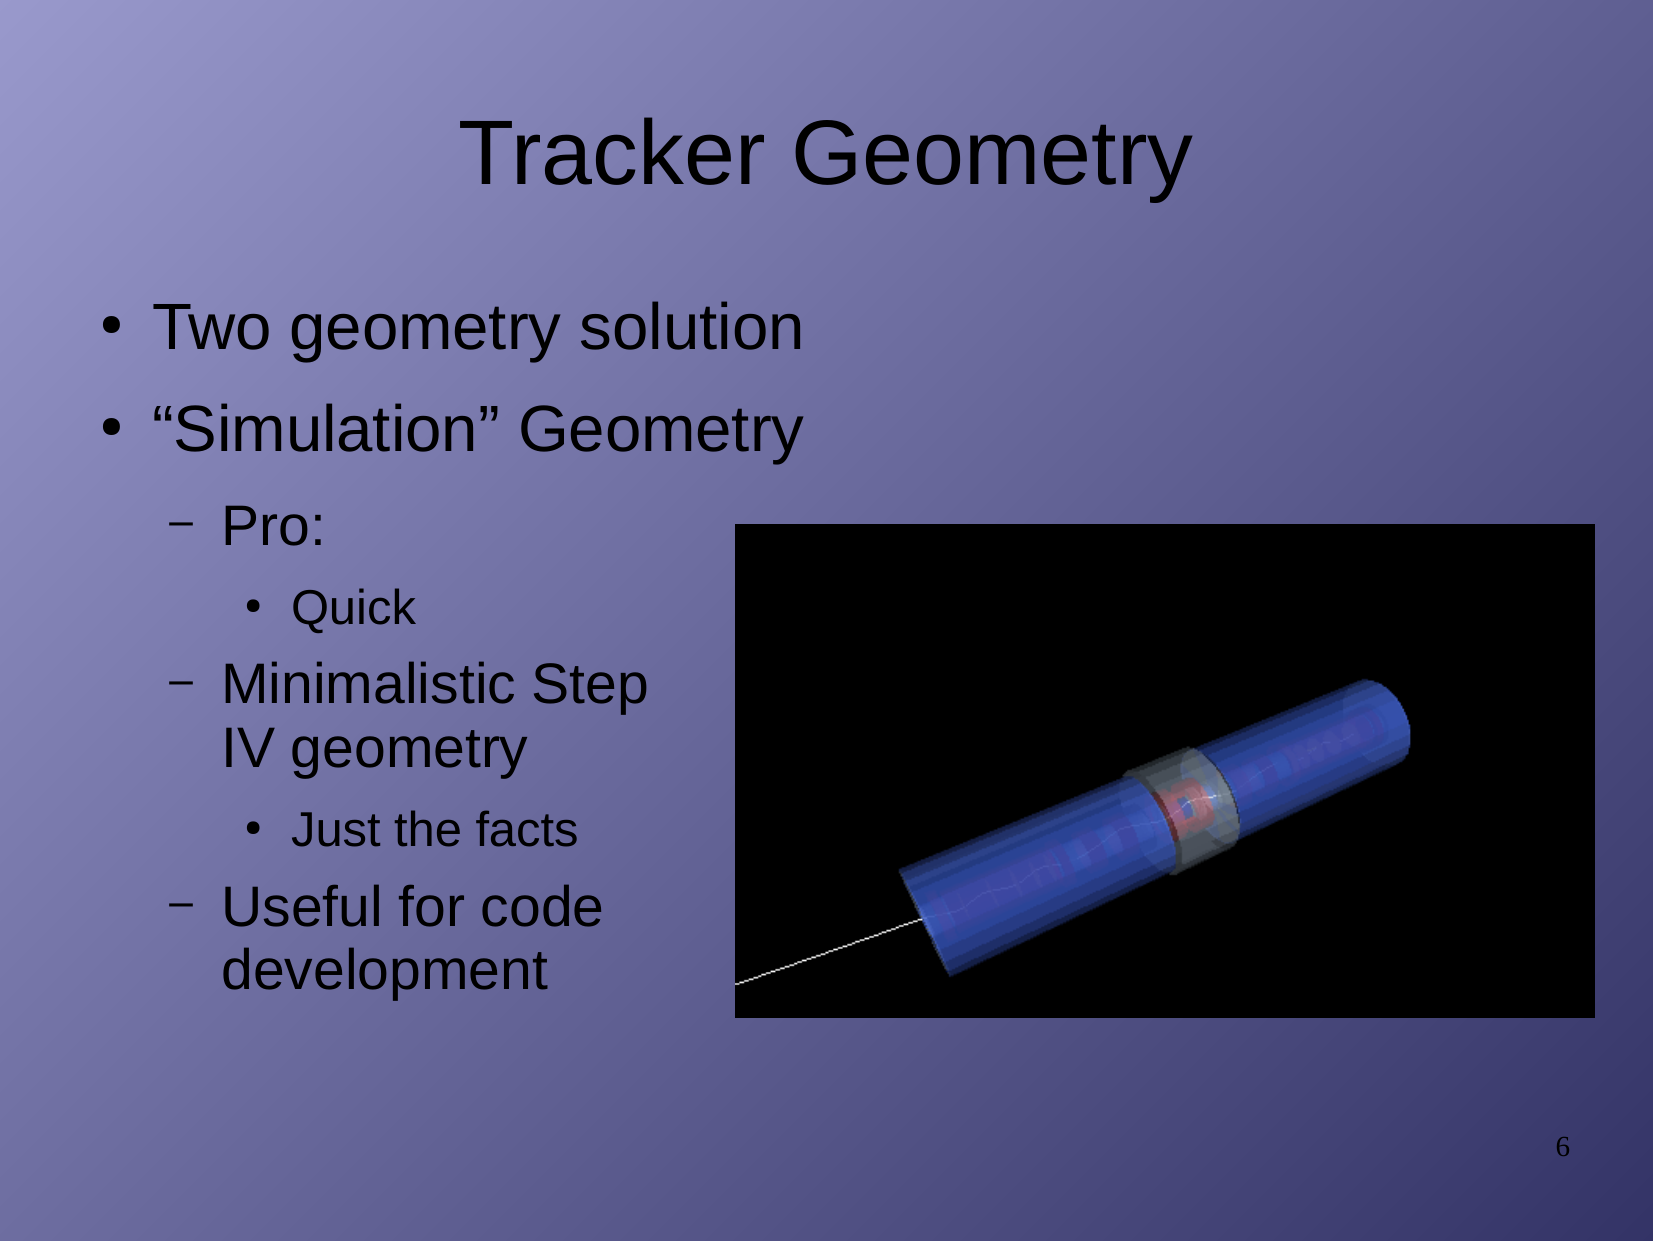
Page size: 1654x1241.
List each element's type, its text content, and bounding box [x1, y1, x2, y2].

list Two geometry solution “Simulation” Geometry Pro: Quick Minimalistic Step IV geometry Just the facts Useful for code development [82, 290, 1571, 1010]
picture [735, 524, 1595, 1018]
title Tracker Geometry [82, 49, 1571, 257]
